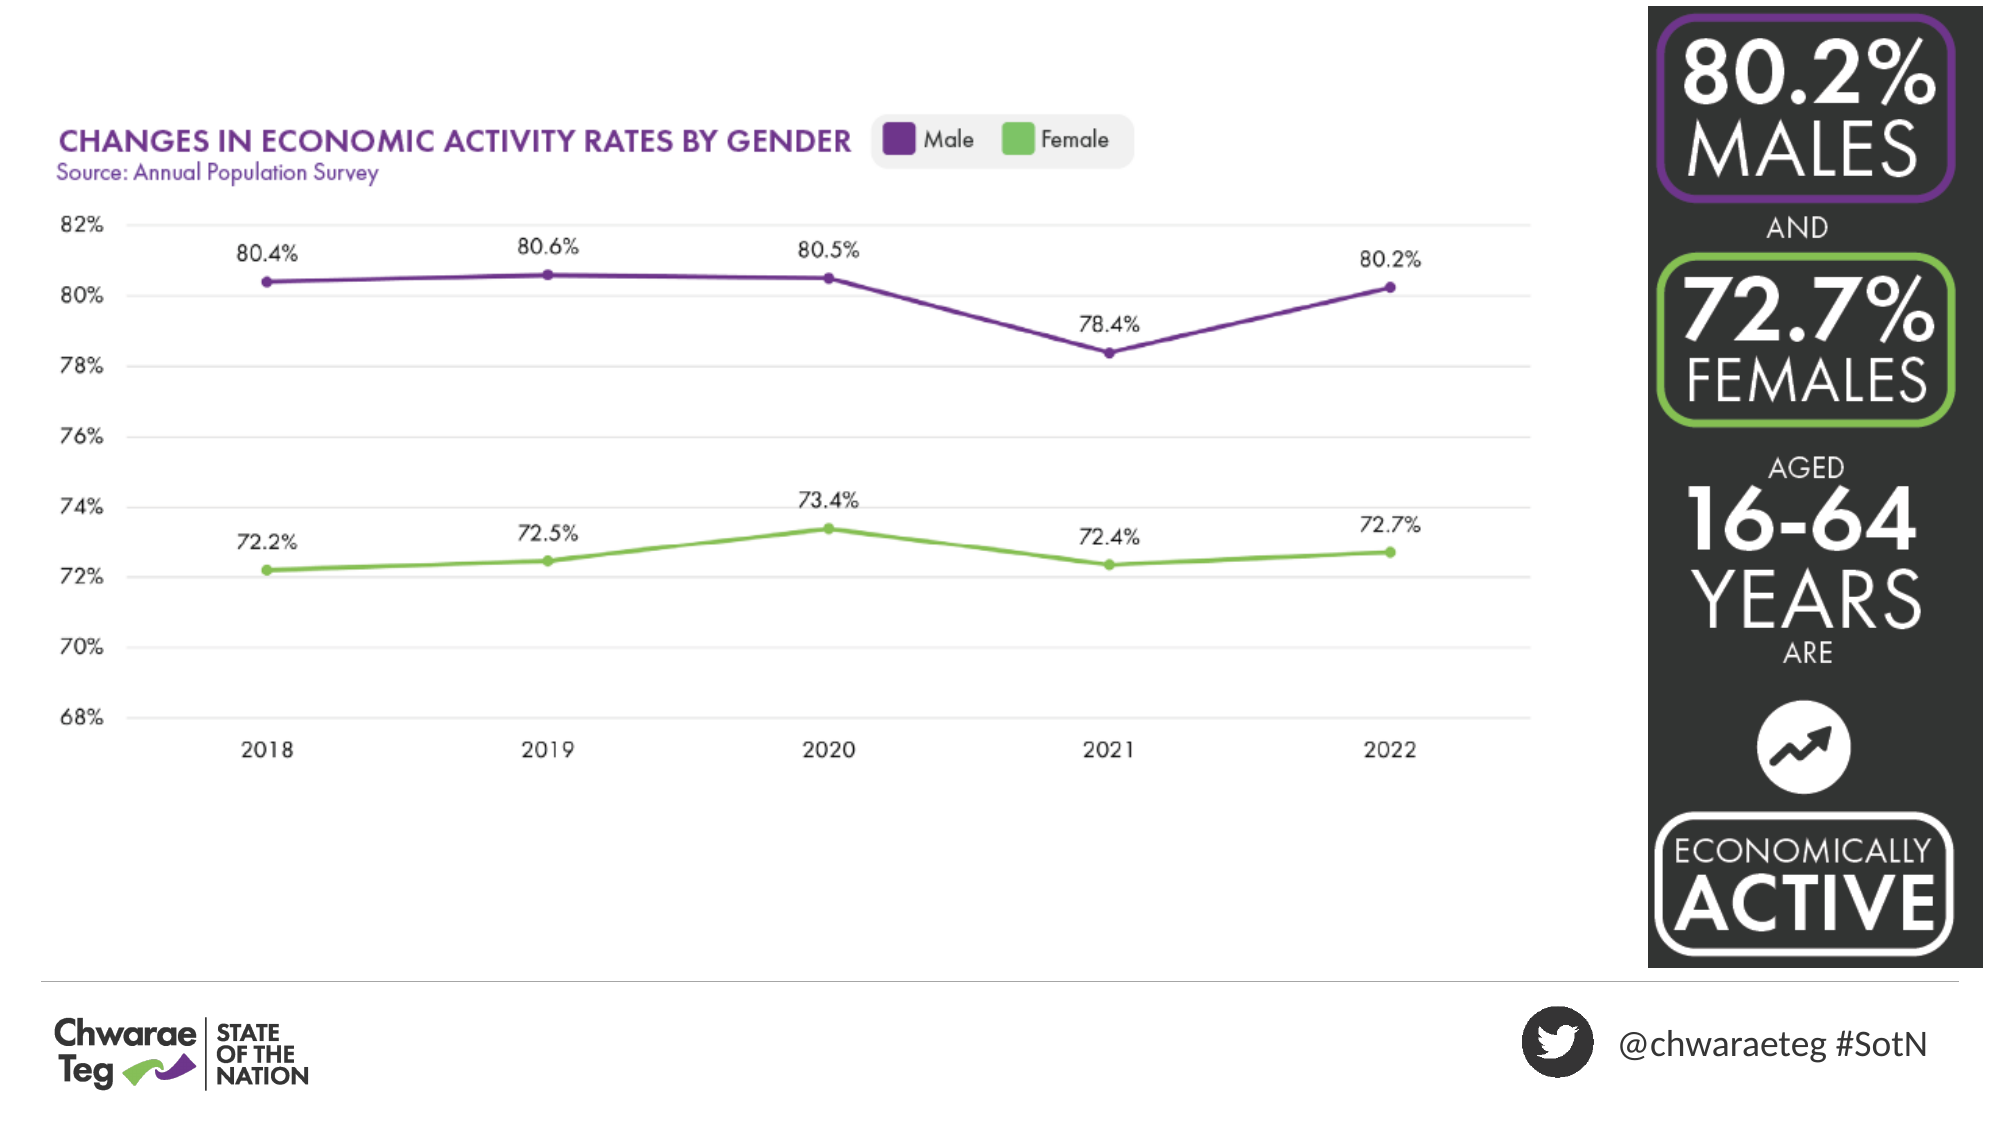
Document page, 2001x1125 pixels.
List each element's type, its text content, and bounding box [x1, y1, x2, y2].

picture [18, 998, 352, 1104]
picture [18, 7, 1983, 968]
text_box @chwaraeteg #SotN [1601, 1011, 1983, 1072]
picture [1514, 998, 1602, 1085]
